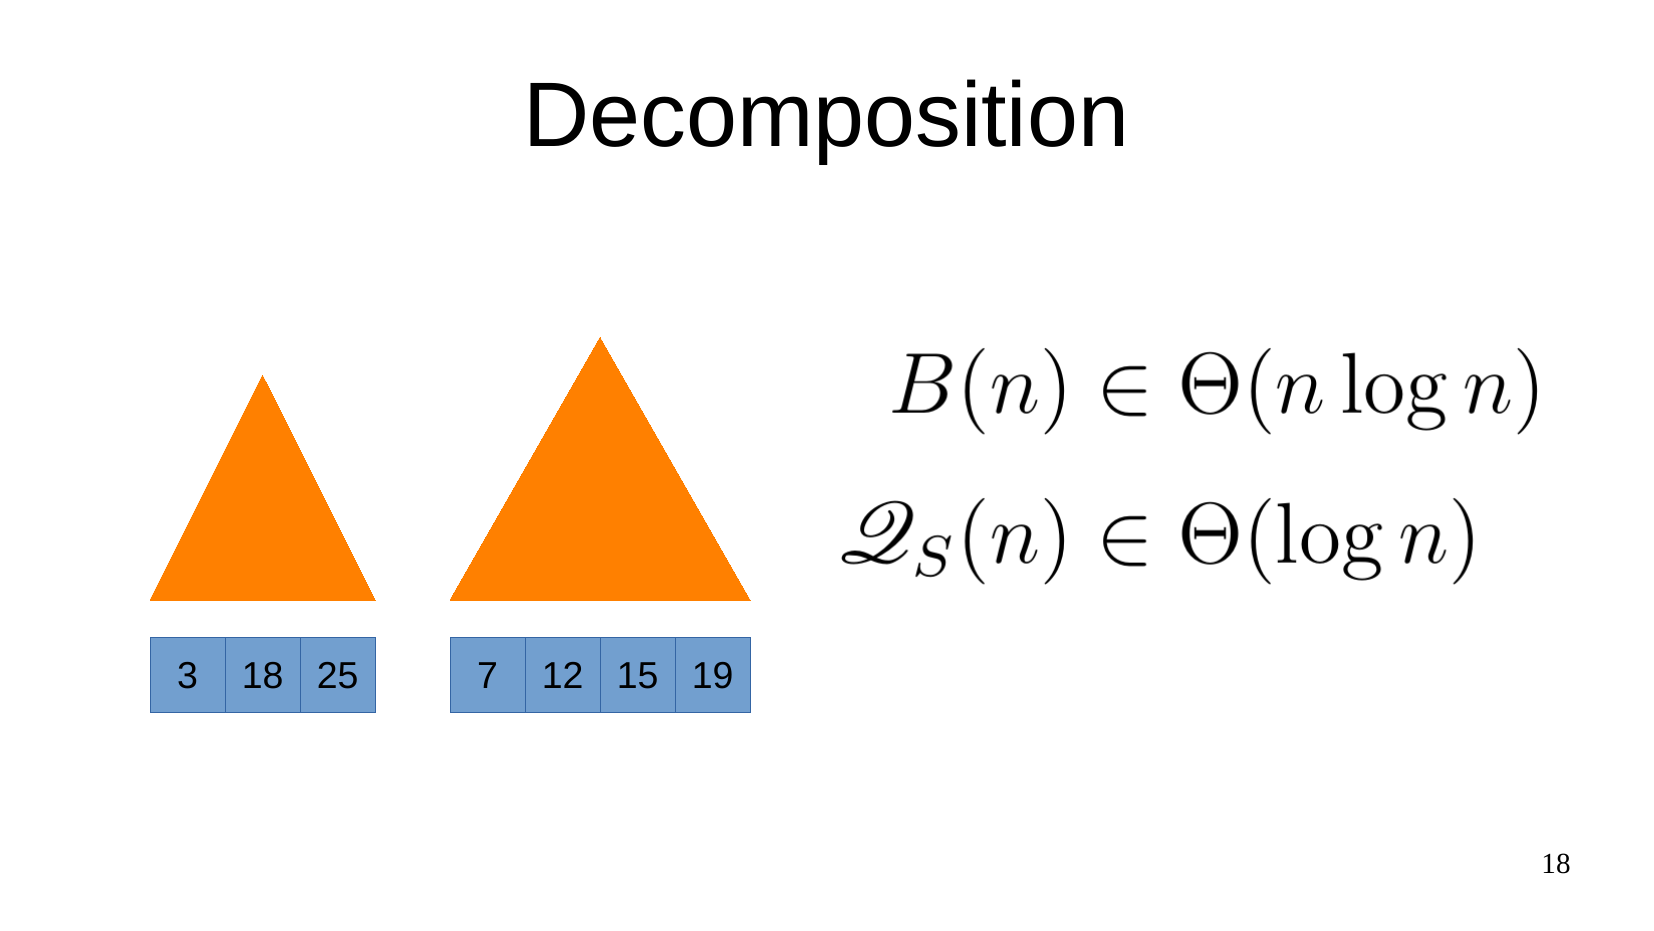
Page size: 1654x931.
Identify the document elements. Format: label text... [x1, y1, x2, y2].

text_box [150, 375, 376, 601]
text_box [450, 337, 751, 601]
text_box 19 [676, 637, 751, 713]
text_box 15 [600, 637, 676, 713]
title Decomposition [82, 37, 1571, 193]
text_box 25 [301, 637, 376, 713]
text_box 7 [450, 637, 526, 713]
text_box 3 [150, 637, 225, 713]
picture [825, 310, 1559, 620]
text_box 12 [526, 637, 600, 713]
text_box 18 [225, 637, 301, 713]
